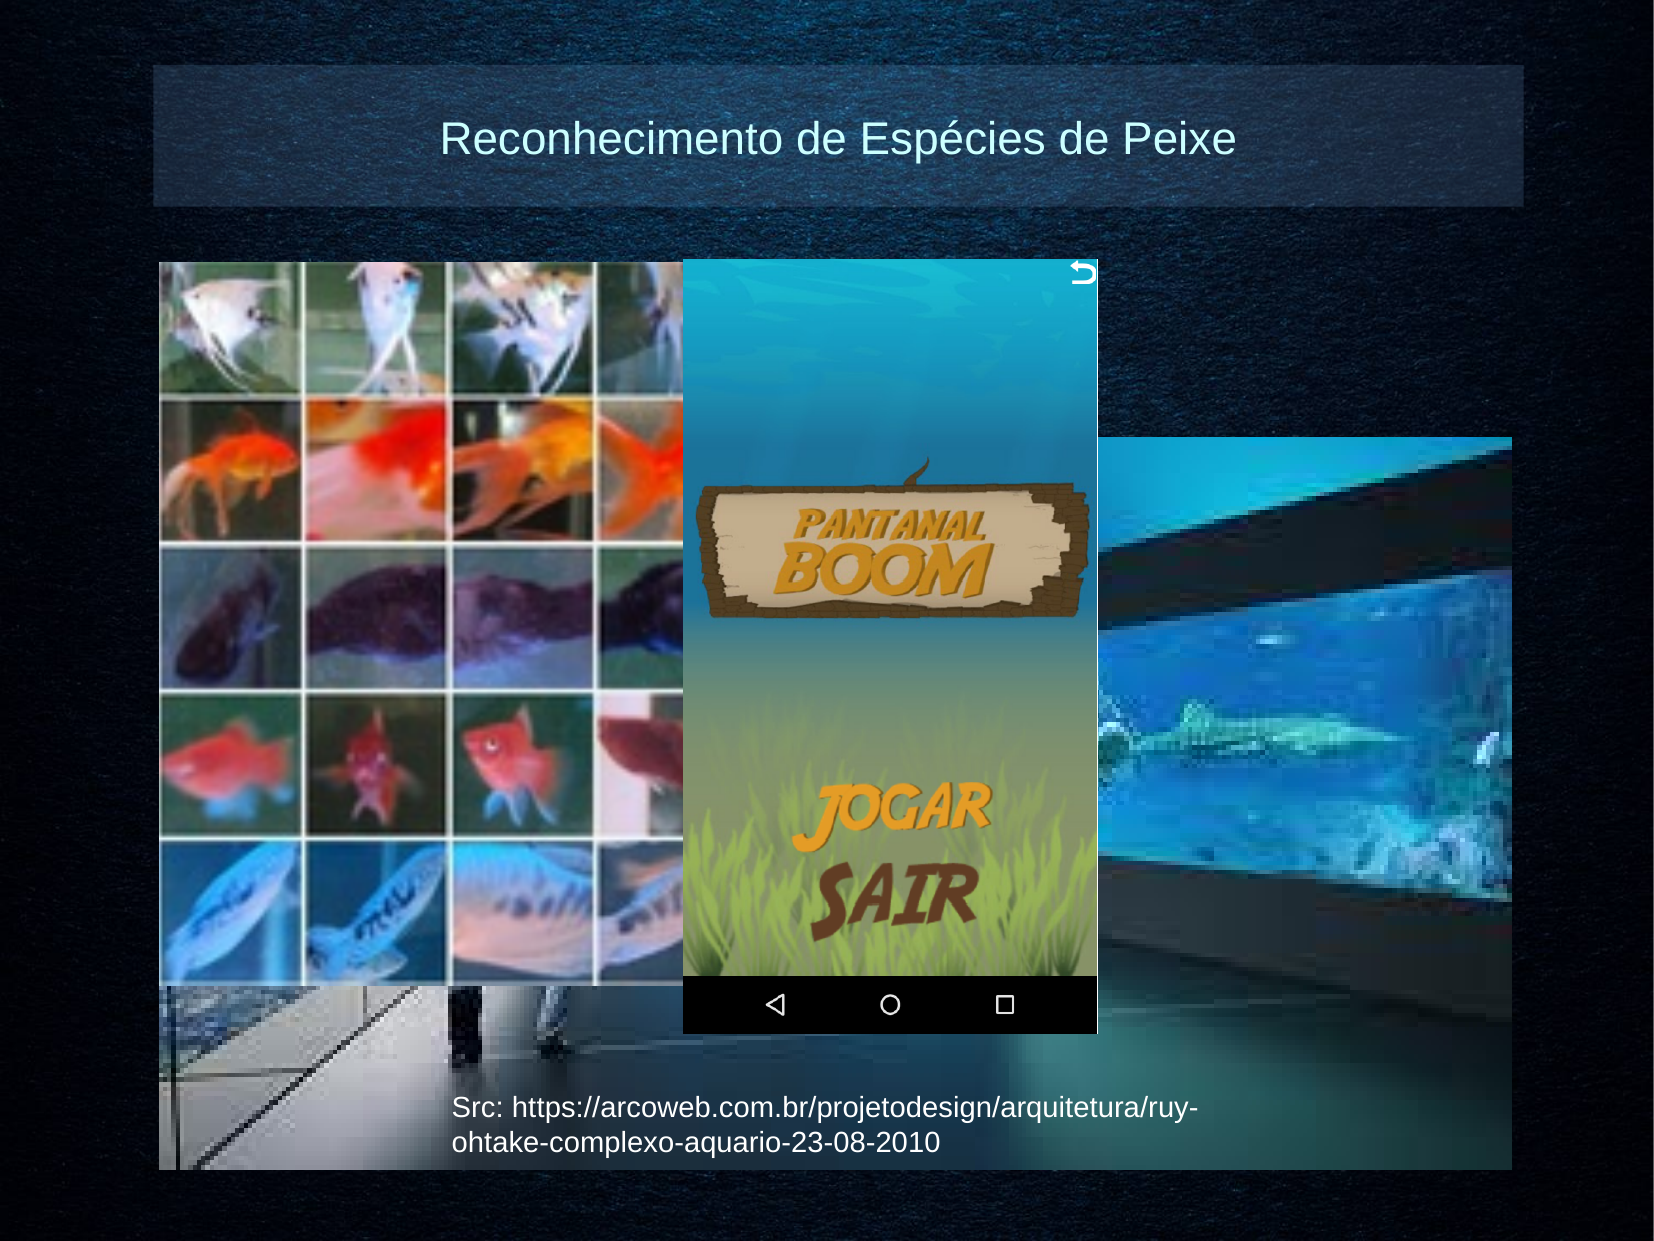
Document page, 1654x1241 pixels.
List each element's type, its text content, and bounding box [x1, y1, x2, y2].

text_box Reconhecimento de Espécies de Peixe [153, 64, 1524, 207]
text_box Src: https://arcoweb.com.br/projetodesign/arquitetura/ruy-ohtake-complexo-aquario-23-08-2010 [436, 1080, 1229, 1193]
picture [0, 0, 1654, 1241]
